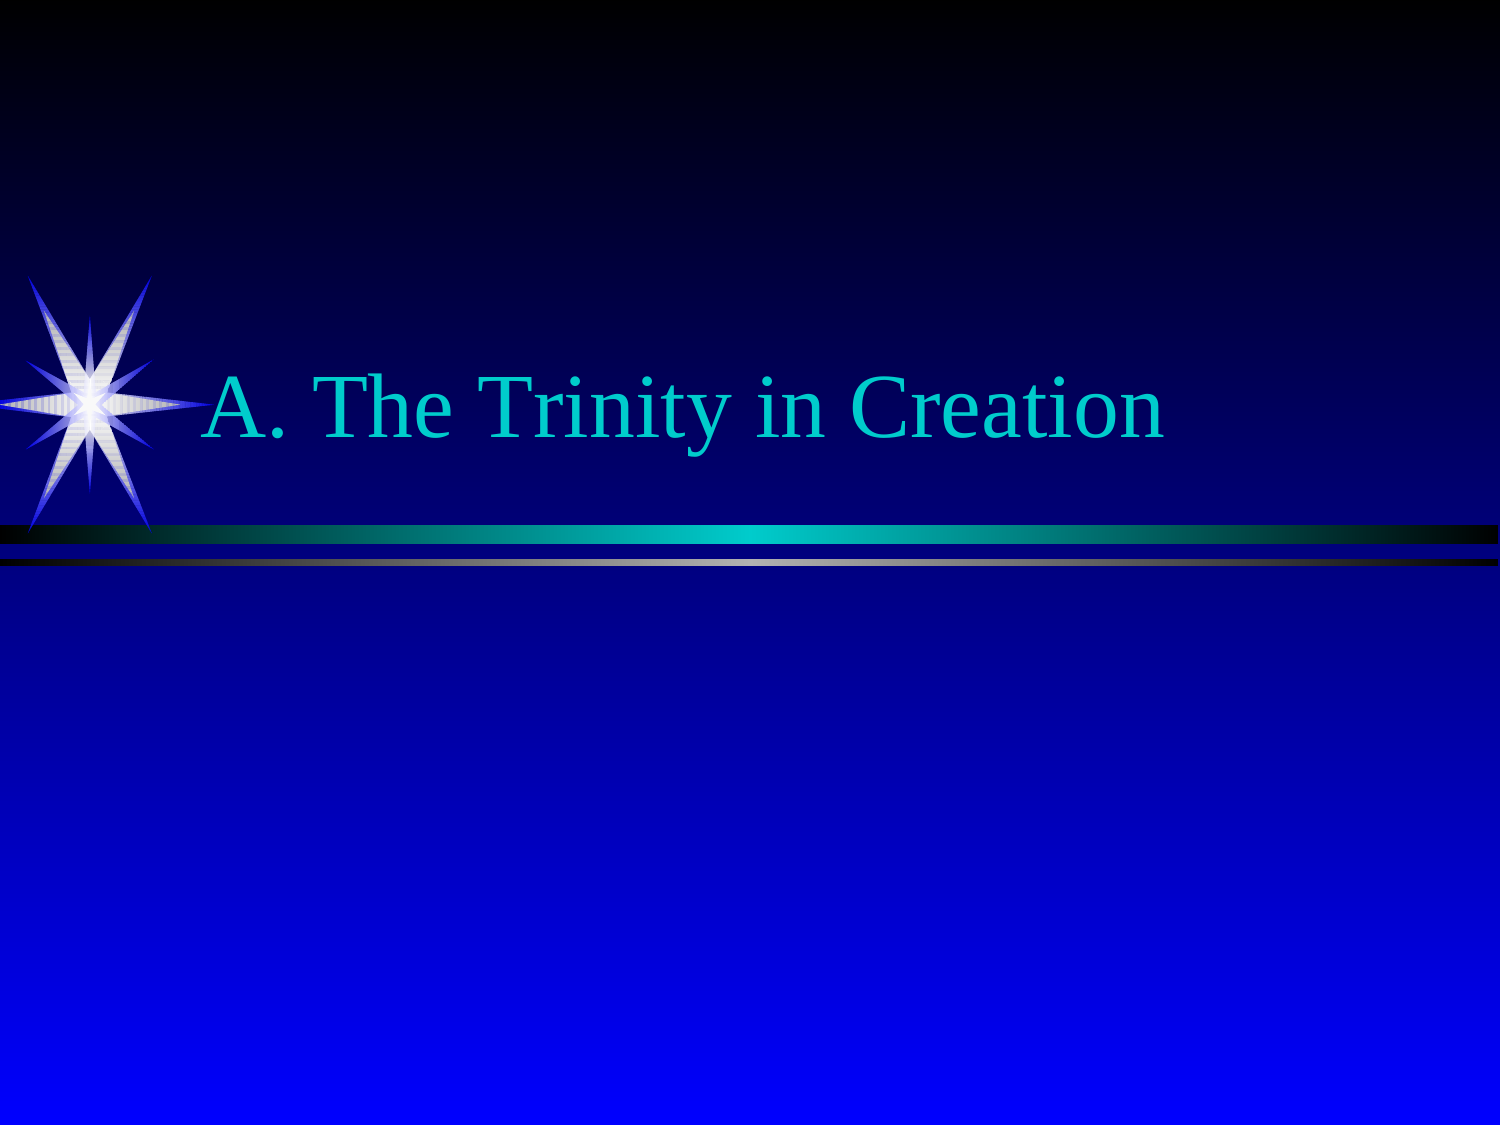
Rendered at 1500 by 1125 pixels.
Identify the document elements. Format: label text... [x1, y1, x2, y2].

title A. The Trinity in Creation [200, 319, 1476, 493]
